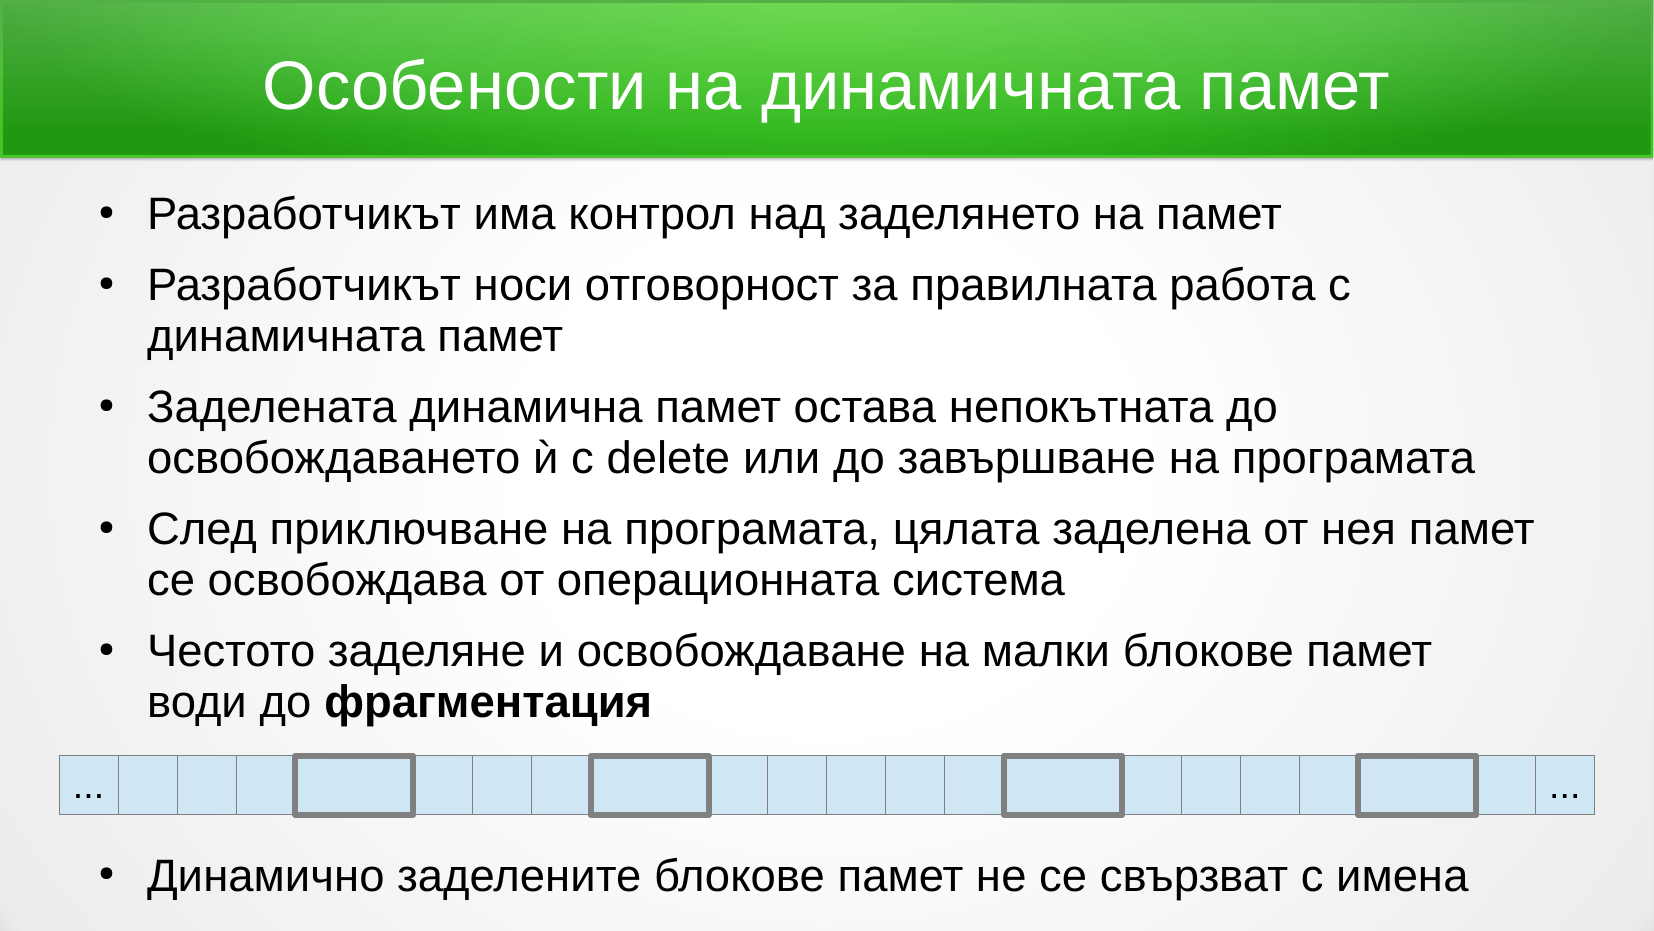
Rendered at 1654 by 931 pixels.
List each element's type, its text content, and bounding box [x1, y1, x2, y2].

text_box [118, 755, 1535, 815]
list Разработчикът има контрол над заделянето на памет Разработчикът носи отговорност за правилната работа с динамичната памет Заделената динамична памет остава непокътната до освобождаването ѝ с delete или до завършване на програмата След приключване на програмата, цялата заделена от нея памет се освобождава от операционната система Честото заделяне и освобождаване на малки блокове памет води до фрагментация Динамично заделените блокове памет не се свързват с имена [82, 188, 1538, 755]
list Разработчикът има контрол над заделянето на памет Разработчикът носи отговорност за правилната работа с динамичната памет Заделената динамична памет остава непокътната до освобождаването ѝ с delete или до завършване на програмата След приключване на програмата, цялата заделена от нея памет се освобождава от операционната система Честото заделяне и освобождаване на малки блокове памет води до фрагментация Динамично заделените блокове памет не се свързват с имена [82, 815, 1538, 910]
title Особености на динамичната памет [82, 37, 1571, 135]
text_box ... [59, 755, 118, 815]
text_box ... [1535, 755, 1595, 815]
